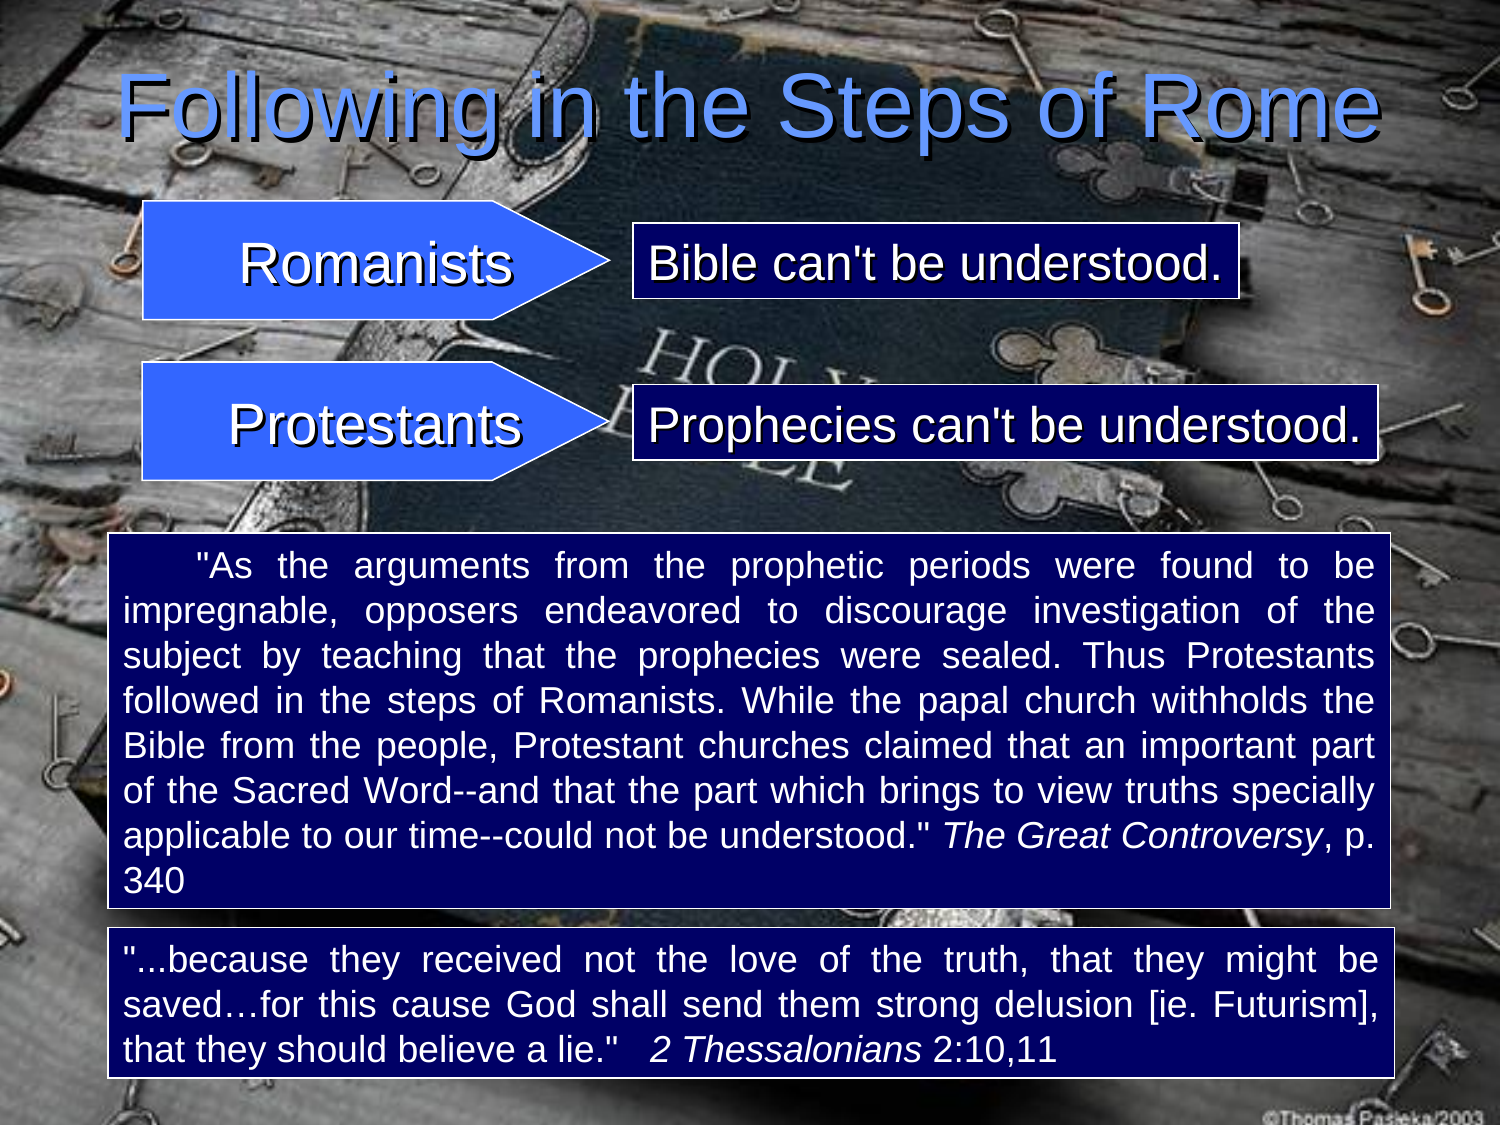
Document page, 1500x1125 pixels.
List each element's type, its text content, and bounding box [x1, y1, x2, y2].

text_box Prophecies can't be understood. [632, 384, 1378, 460]
text_box Bible can't be understood. [632, 223, 1239, 299]
picture [0, 0, 1500, 1125]
text_box Protestants [142, 362, 609, 481]
title Following in the Steps of Rome [74, 35, 1425, 167]
text_box "...because they received not the love of the truth, that they might be saved…for this cause God shall send them strong delusion [ie. Futurism], that they should believe a lie." 2 Thessalonians 2:10,11 [108, 927, 1395, 1078]
text_box "As the arguments from the prophetic periods were found to be impregnable, opposers endeavored to discourage investigation of the subject by teaching that the prophecies were sealed. Thus Protestants followed in the steps of Romanists. While the papal church withholds the Bible from the people, Protestant churches claimed that an important part of the Sacred Word--and that the part which brings to view truths specially applicable to our time--could not be understood." The Great Controversy, p. 340 [108, 533, 1391, 909]
text_box Romanists [142, 200, 610, 320]
